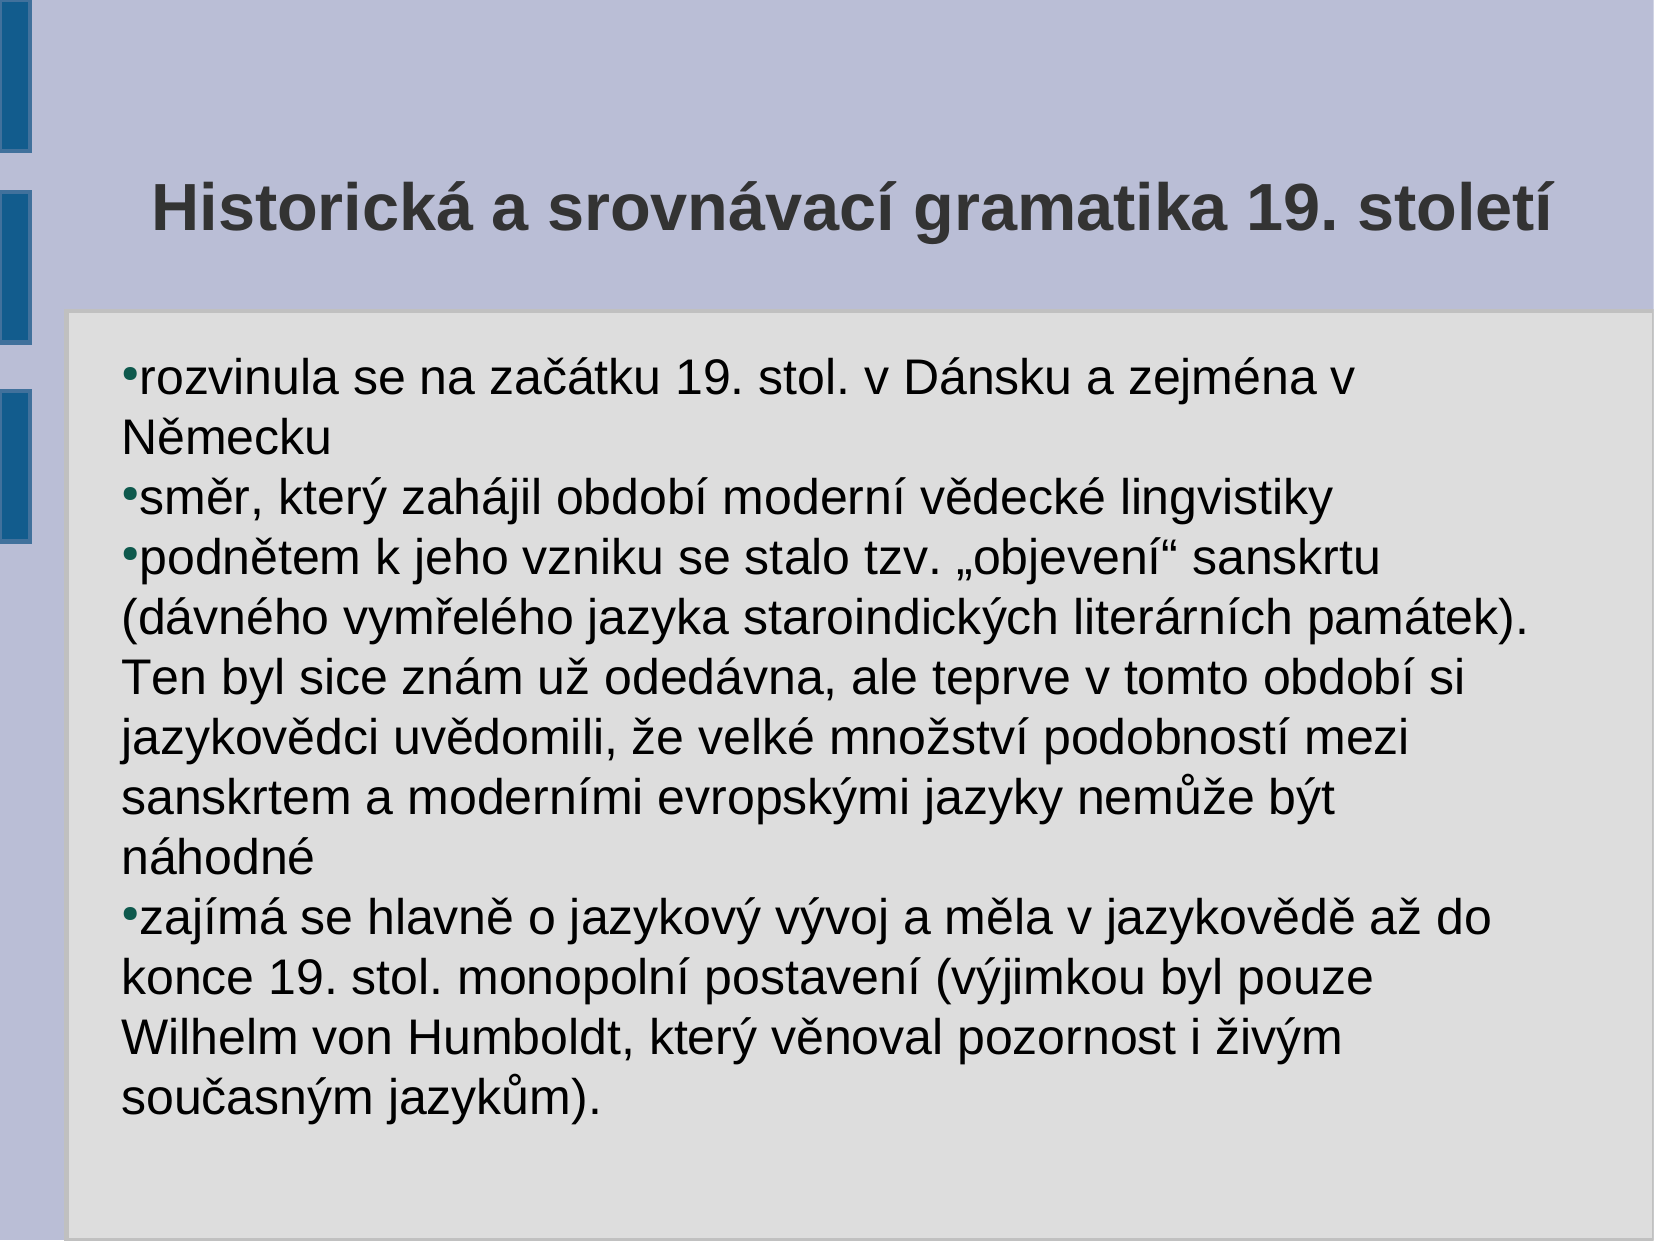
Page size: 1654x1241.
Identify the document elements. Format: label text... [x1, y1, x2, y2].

list rozvinula se na začátku 19. stol. v Dánsku a zejména v Německu směr, který zahájil období moderní vědecké lingvistiky podnětem k jeho vzniku se stalo tzv. „objevení“ sanskrtu (dávného vymřelého jazyka staroindických literárních památek). Ten byl sice znám už odedávna, ale teprve v tomto období si jazykovědci uvědomili, že velké množství podobností mezi sanskrtem a moderními evropskými jazyky nemůže být náhodné zajímá se hlavně o jazykový vývoj a měla v jazykovědě až do konce 19. stol. monopolní postavení (výjimkou byl pouze Wilhelm von Humboldt, který věnoval pozornost i živým současným jazykům). [121, 344, 1534, 1127]
title Historická a srovnávací gramatika 19. století [146, 99, 1560, 308]
